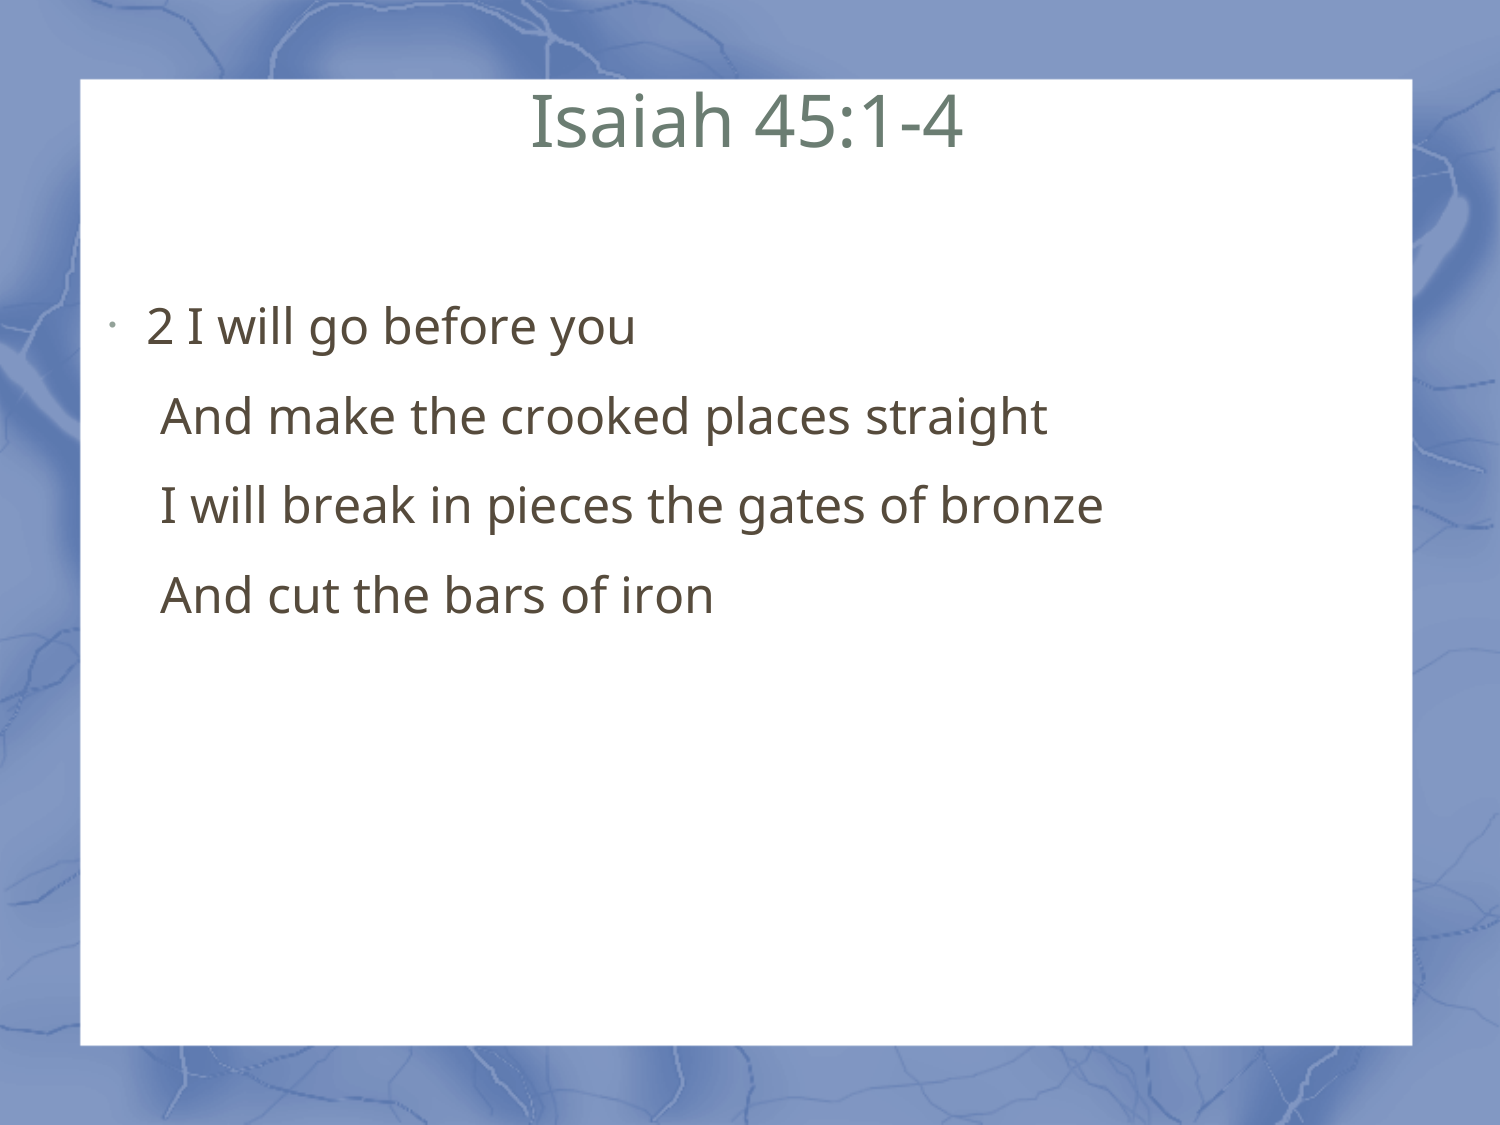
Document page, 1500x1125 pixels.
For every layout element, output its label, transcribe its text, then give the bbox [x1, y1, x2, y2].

list 2 I will go before you And make the crooked places straight I will break in pieces the gates of bronze And cut the bars of iron [75, 287, 1425, 1005]
picture [0, 0, 1500, 1125]
title Isaiah 45:1-4 [69, 66, 1425, 238]
